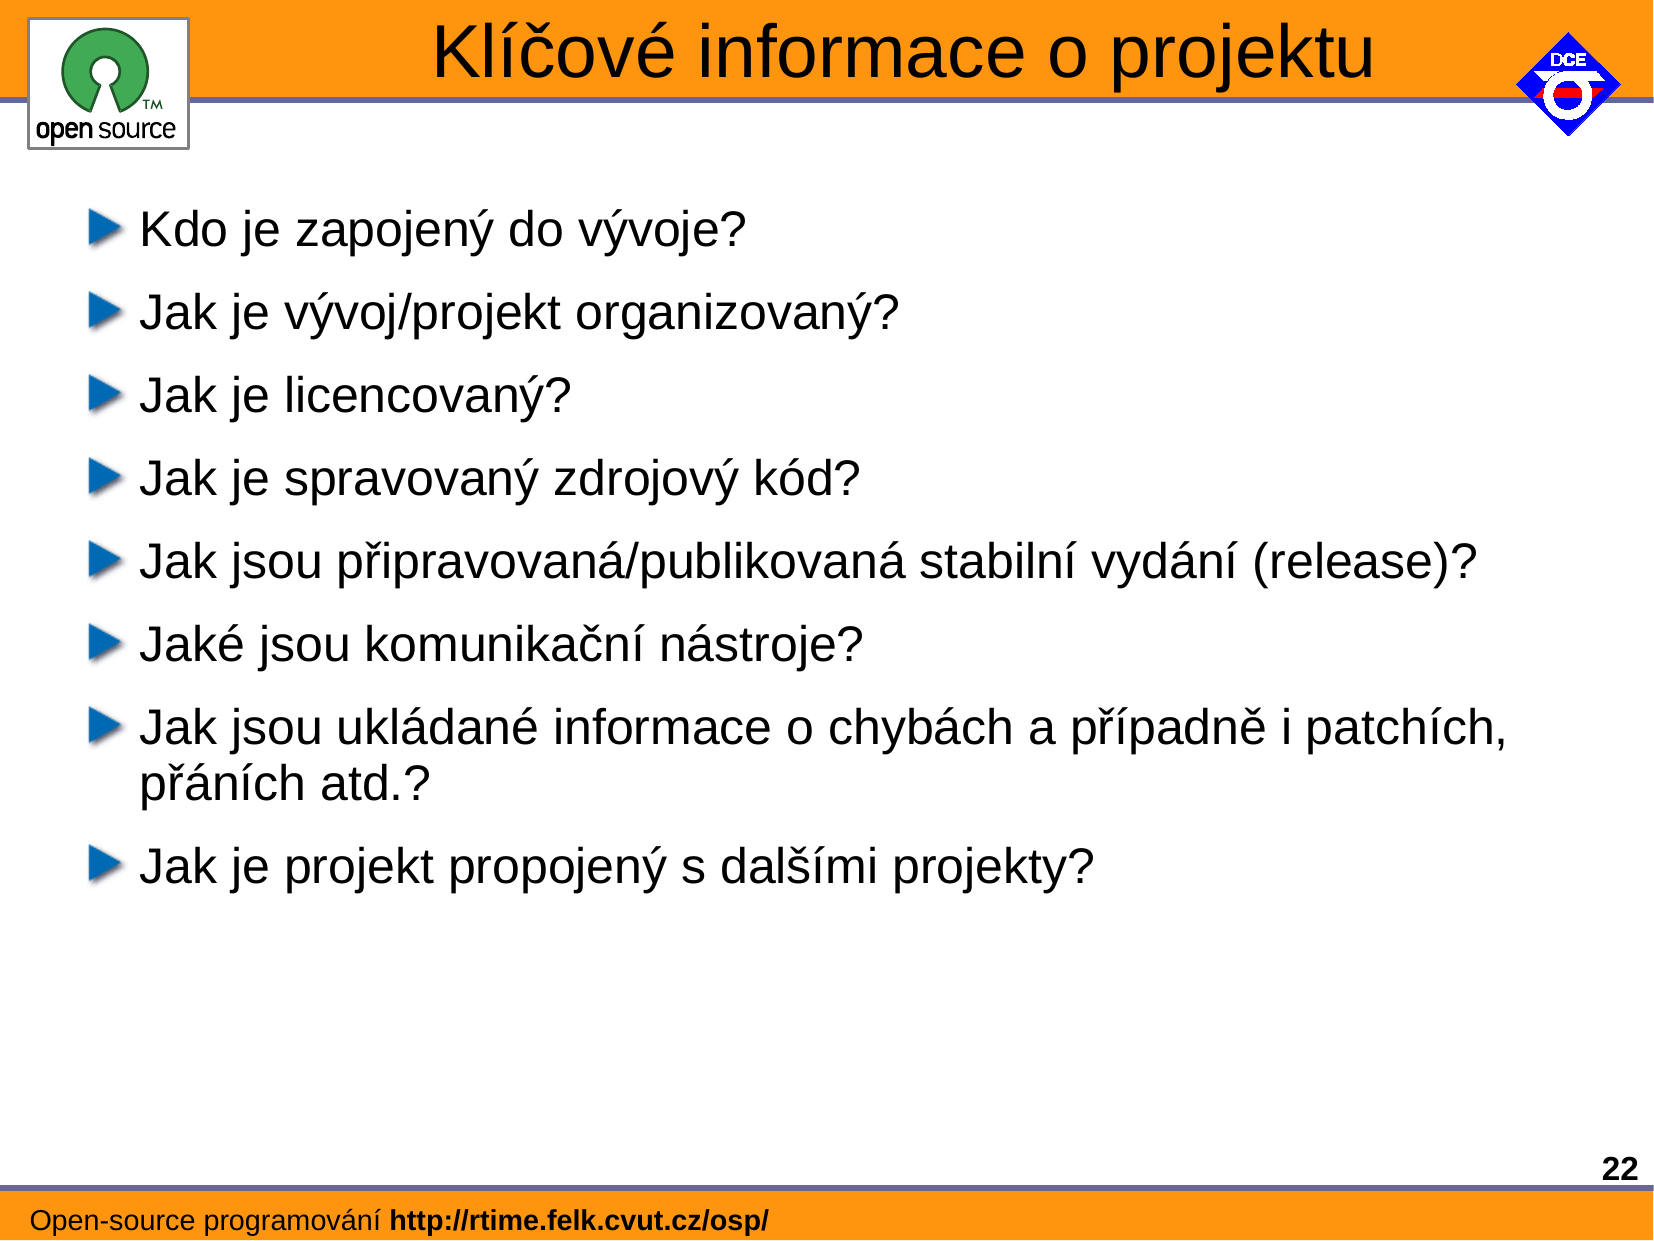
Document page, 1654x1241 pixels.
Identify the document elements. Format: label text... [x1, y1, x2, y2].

list Kdo je zapojený do vývoje? Jak je vývoj/projekt organizovaný? Jak je licencovaný? Jak je spravovaný zdrojový kód? Jak jsou připravovaná/publikovaná stabilní vydání (release)? Jaké jsou komunikační nástroje? Jak jsou ukládané informace o chybách a případně i patchích, přáních atd.? Jak je projekt propojený s dalšími projekty? [68, 201, 1592, 1106]
title Klíčové informace o projektu [178, 4, 1631, 98]
